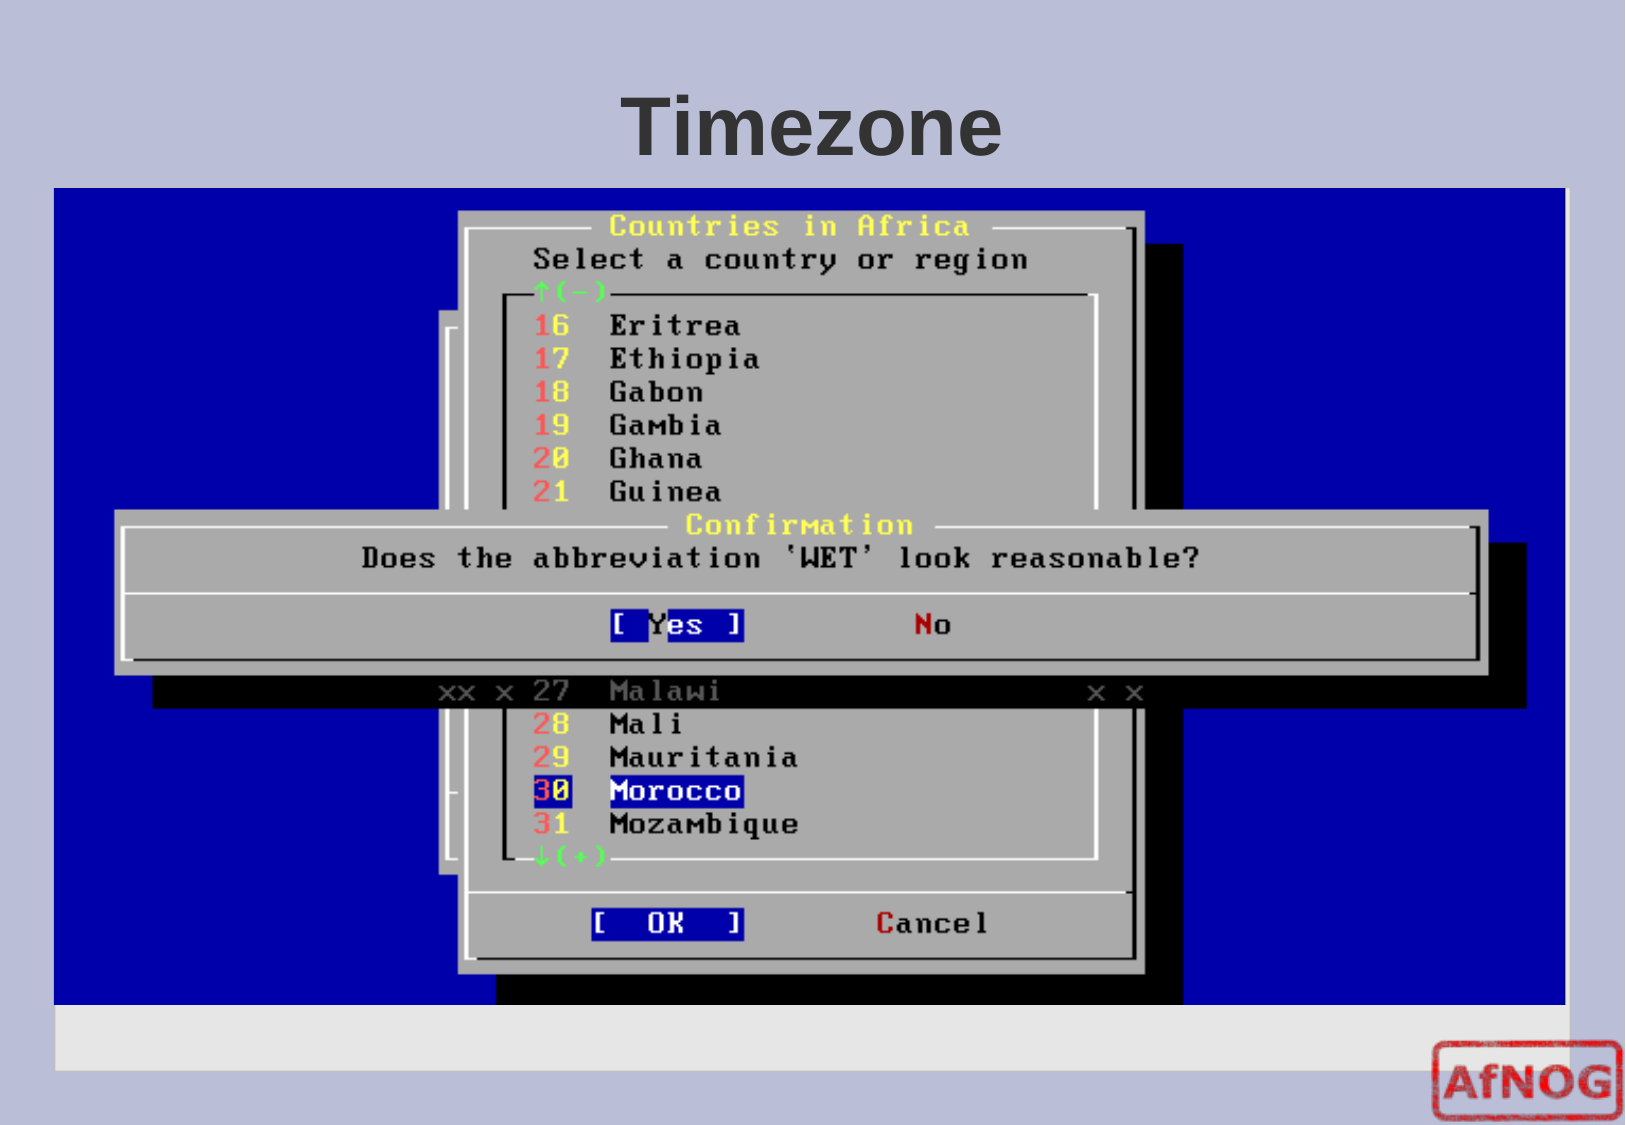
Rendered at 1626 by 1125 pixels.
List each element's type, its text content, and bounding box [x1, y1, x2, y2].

text_box [53, 188, 1566, 1005]
picture [1430, 1038, 1626, 1125]
title Timezone [54, 44, 1571, 215]
